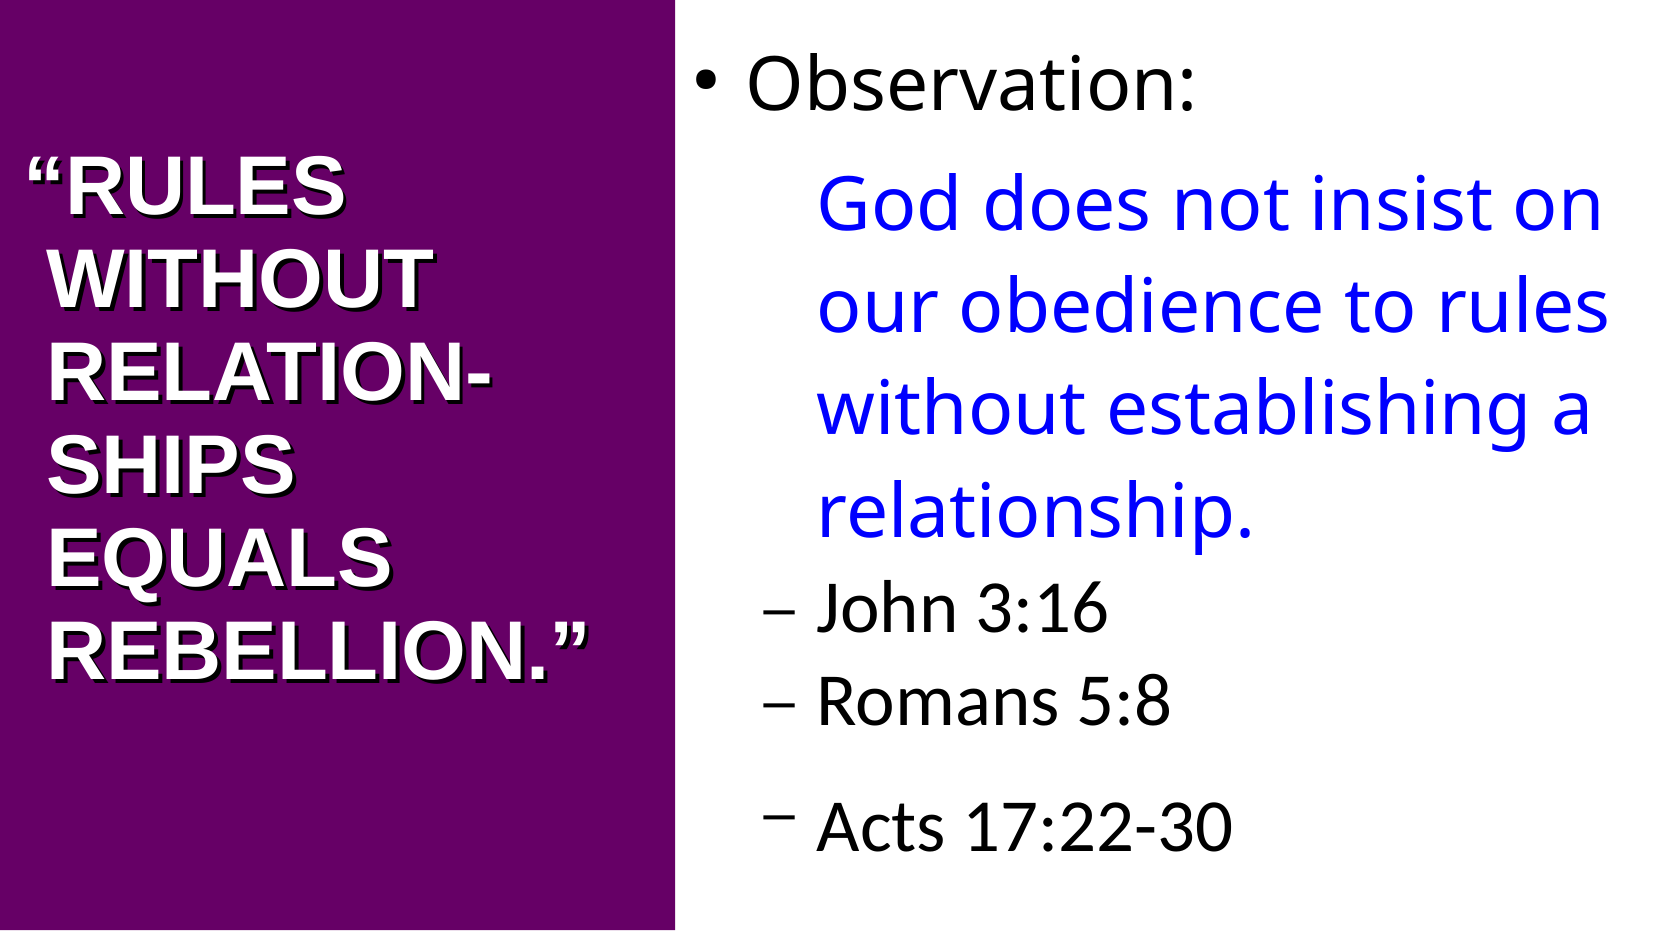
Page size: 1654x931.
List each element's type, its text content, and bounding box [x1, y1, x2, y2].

list Observation: God does not insist on our obedience to rules without establishing a relationship. John 3:16 Romans 5:8 Acts 17:22-30 [675, 30, 1636, 931]
title “RULES WITHOUT RELATION- SHIPS EQUALS REBELLION.” [0, 0, 676, 931]
